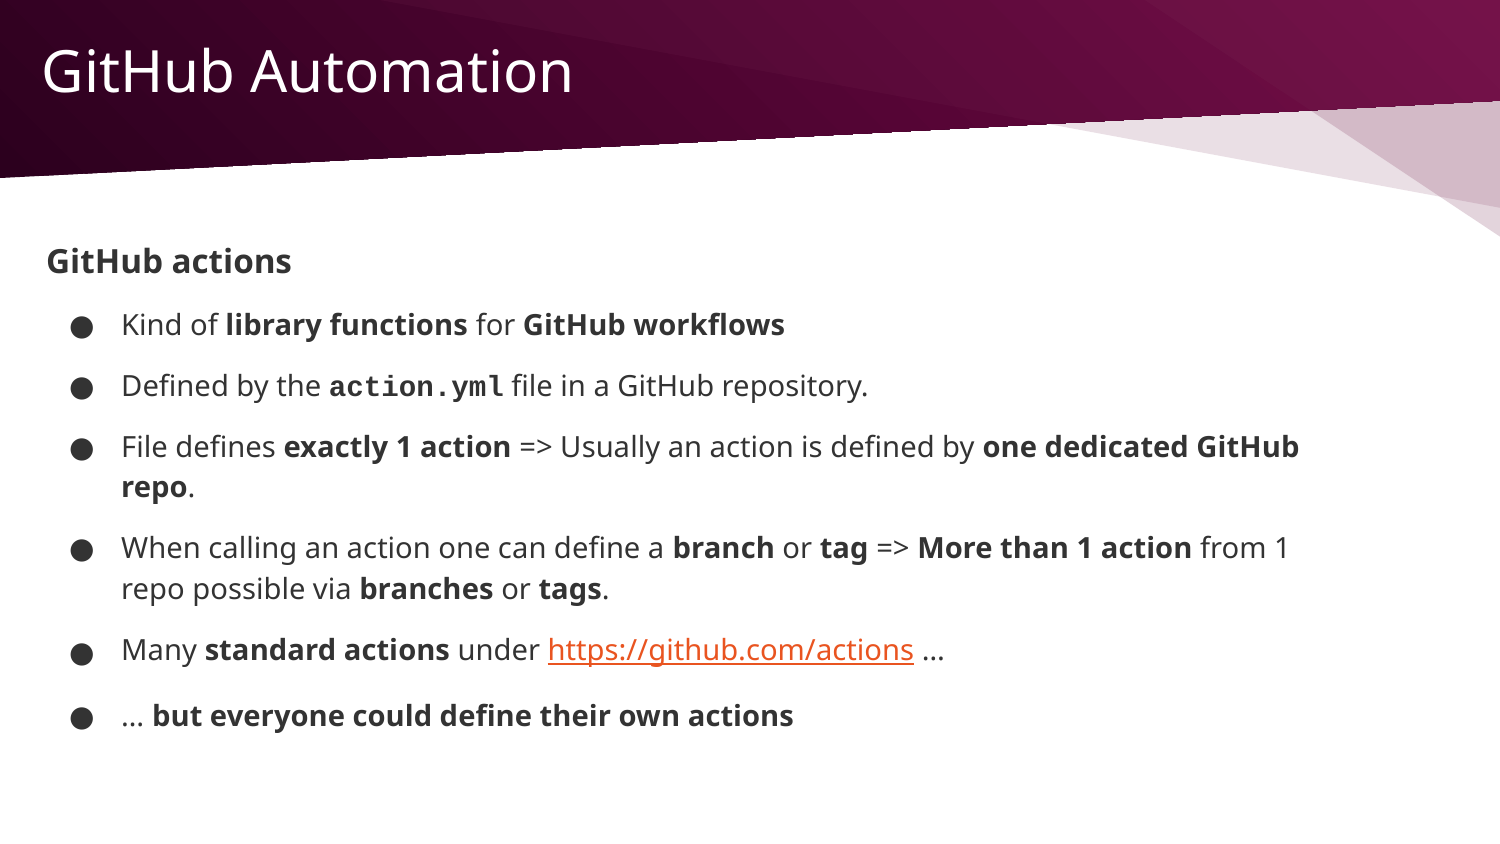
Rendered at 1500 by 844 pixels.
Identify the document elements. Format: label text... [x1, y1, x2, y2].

list GitHub actions Kind of library functions for GitHub workflows Defined by the action.yml file in a GitHub repository. File defines exactly 1 action => Usually an action is defined by one dedicated GitHub repo. When calling an action one can define a branch or tag => More than 1 action from 1 repo possible via branches or tags. Many standard actions under https://github.com/actions … … but everyone could define their own actions [35, 229, 1324, 789]
title GitHub Automation [41, 5, 1336, 134]
